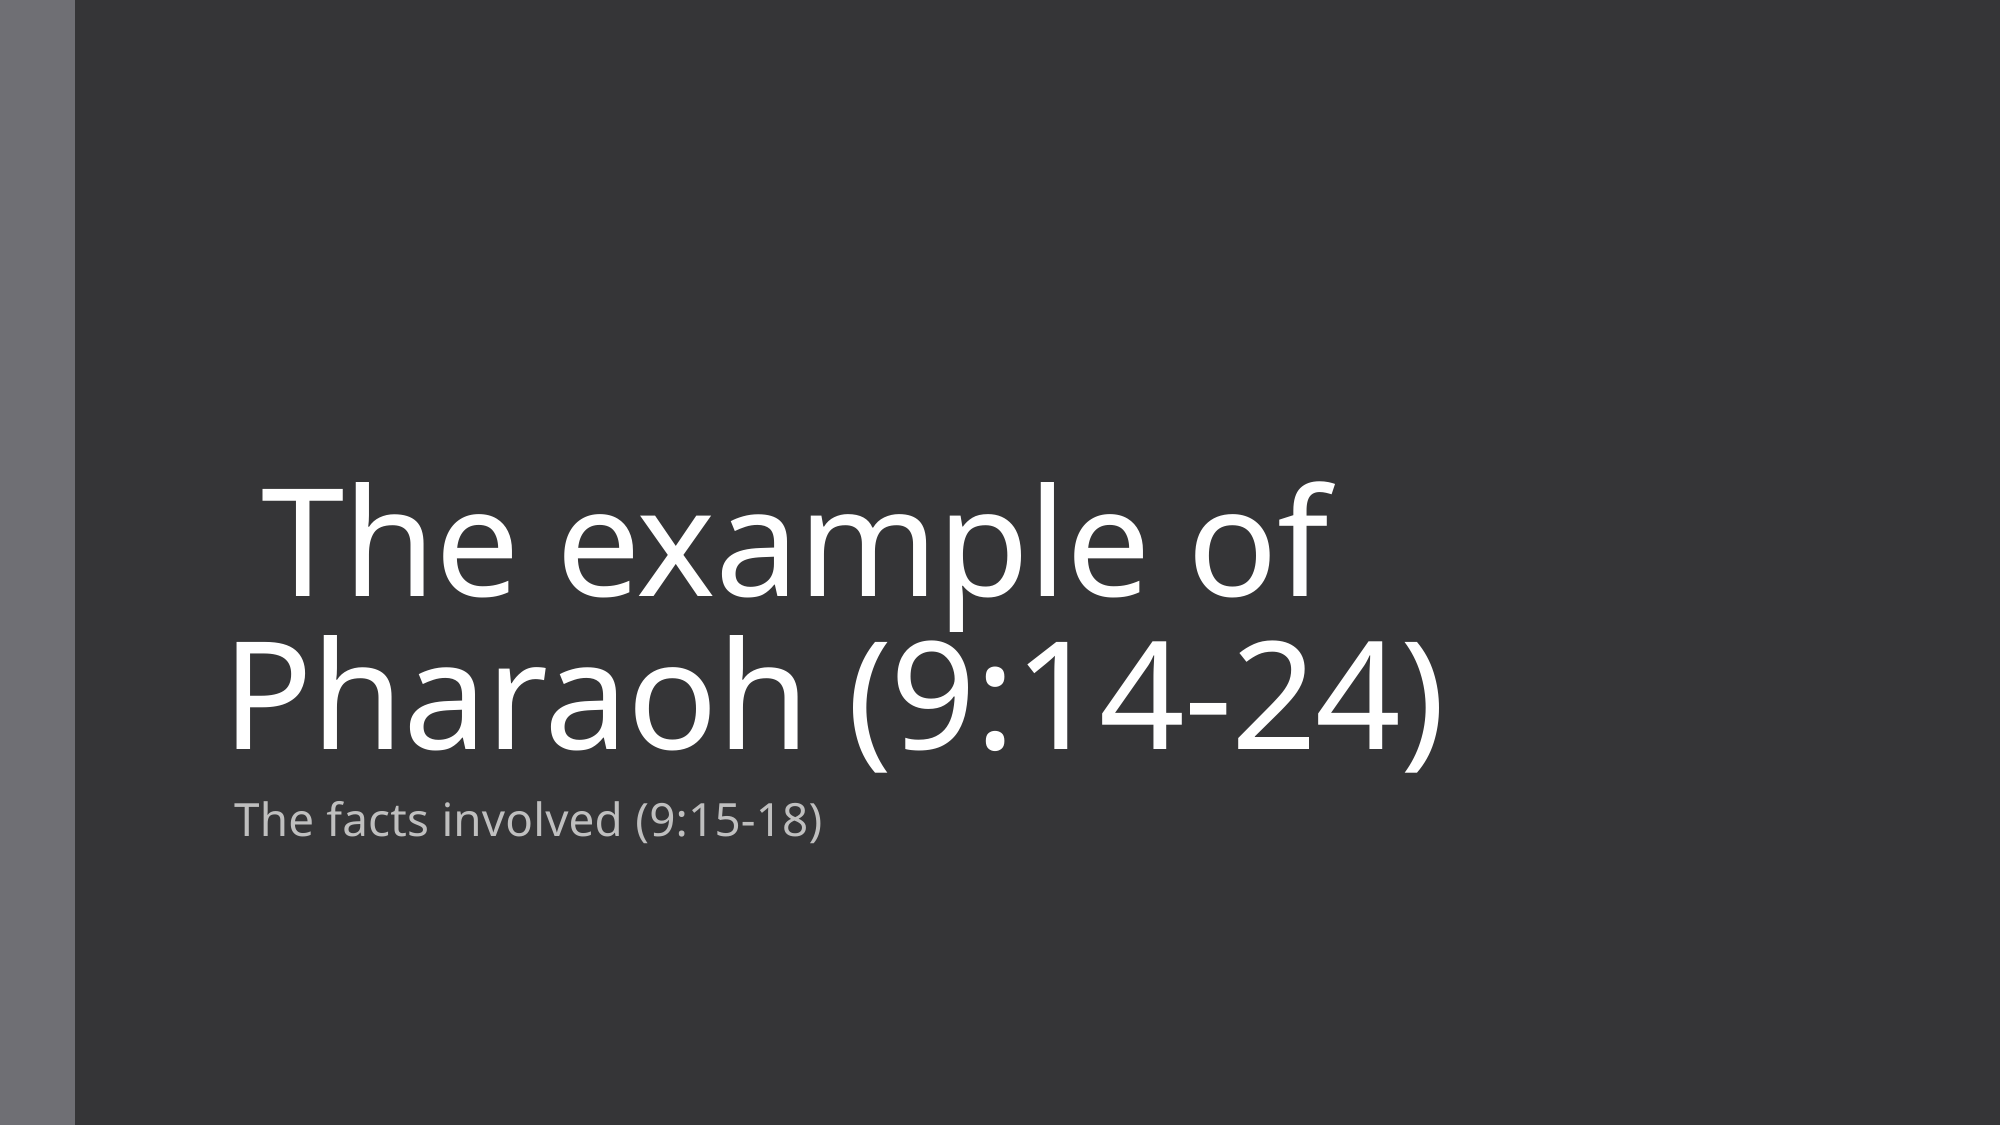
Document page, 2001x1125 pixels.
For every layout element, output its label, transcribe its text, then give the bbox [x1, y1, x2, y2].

subtitle The facts involved (9:15-18) [206, 787, 1752, 1066]
title The example of Pharaoh (9:14-24) [206, 124, 1752, 787]
